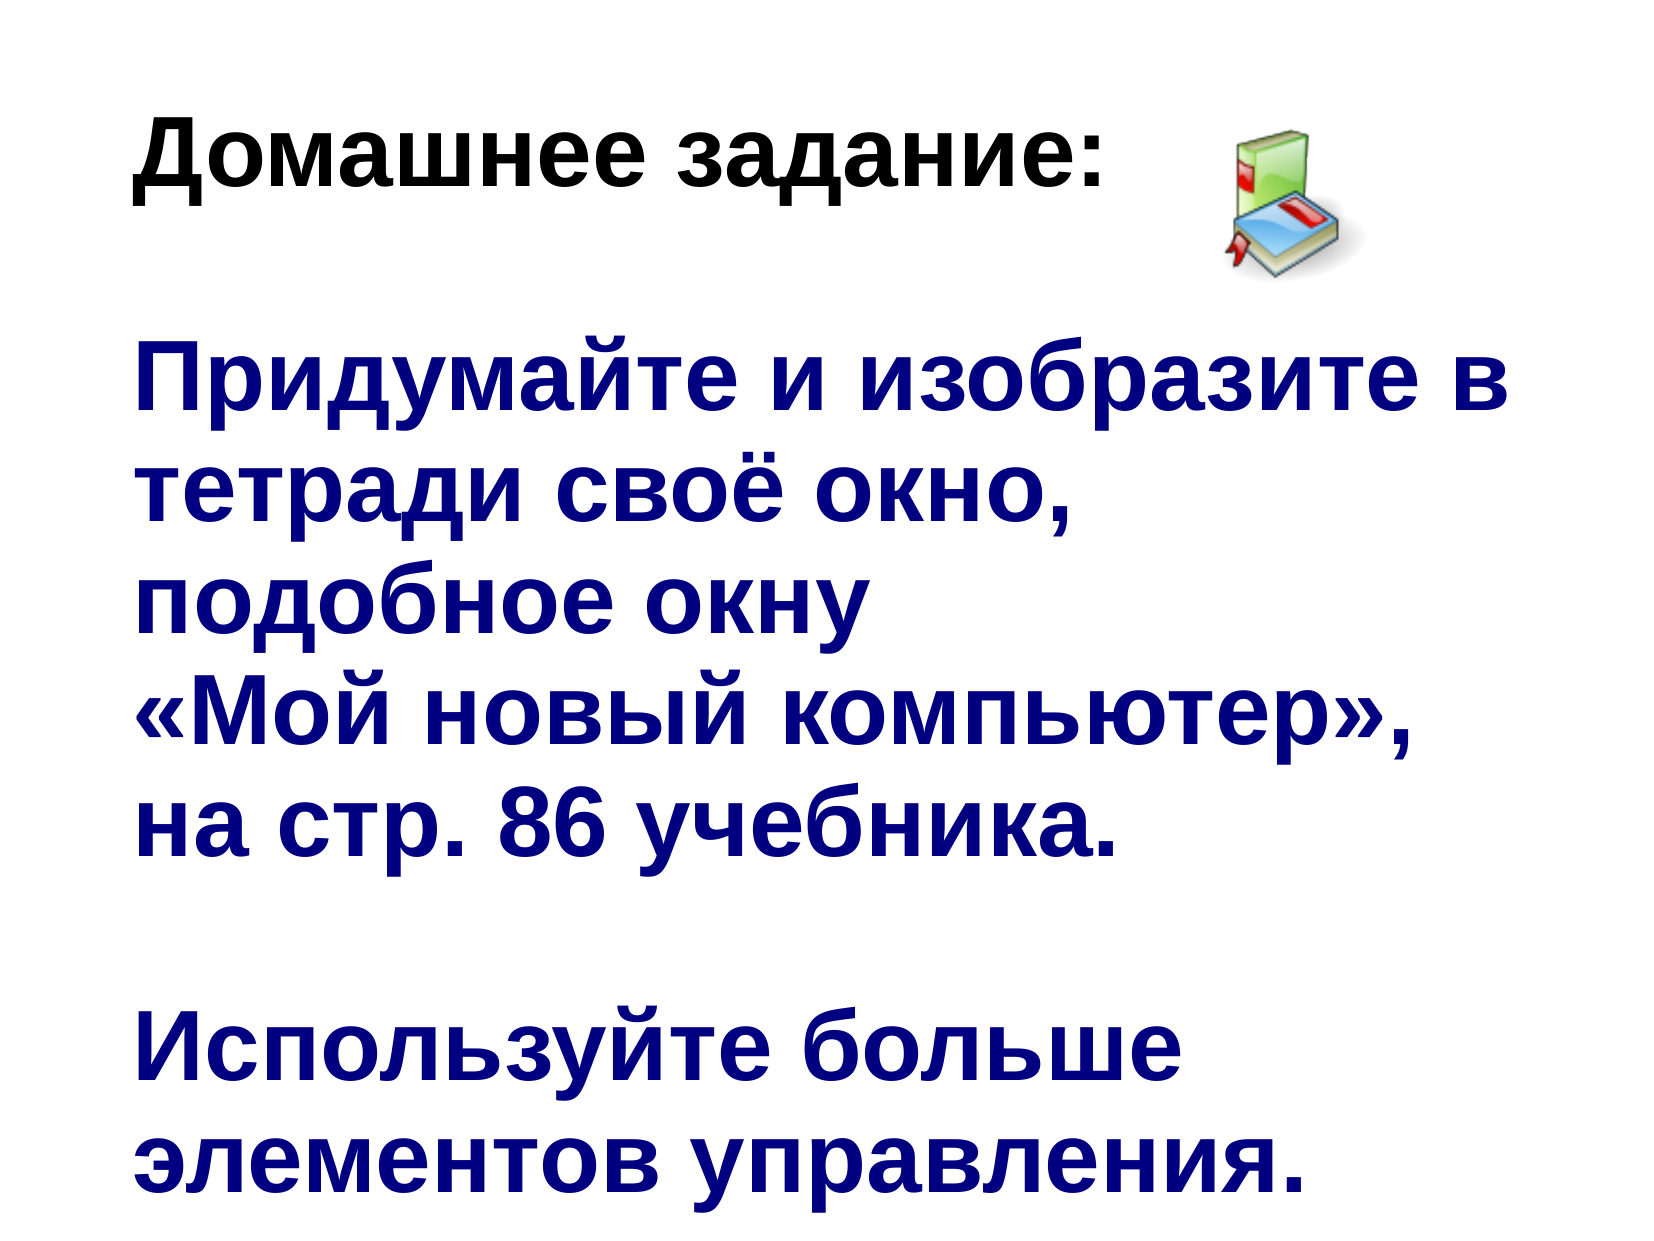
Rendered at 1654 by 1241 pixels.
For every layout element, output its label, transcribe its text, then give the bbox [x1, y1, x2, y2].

picture [1216, 118, 1372, 296]
text_box Домашнее задание: Придумайте и изобразите в тетради своё окно, подобное окну «Мой новый компьютер», на стр. 86 учебника. Используйте больше элементов управления. [118, 88, 1565, 1221]
